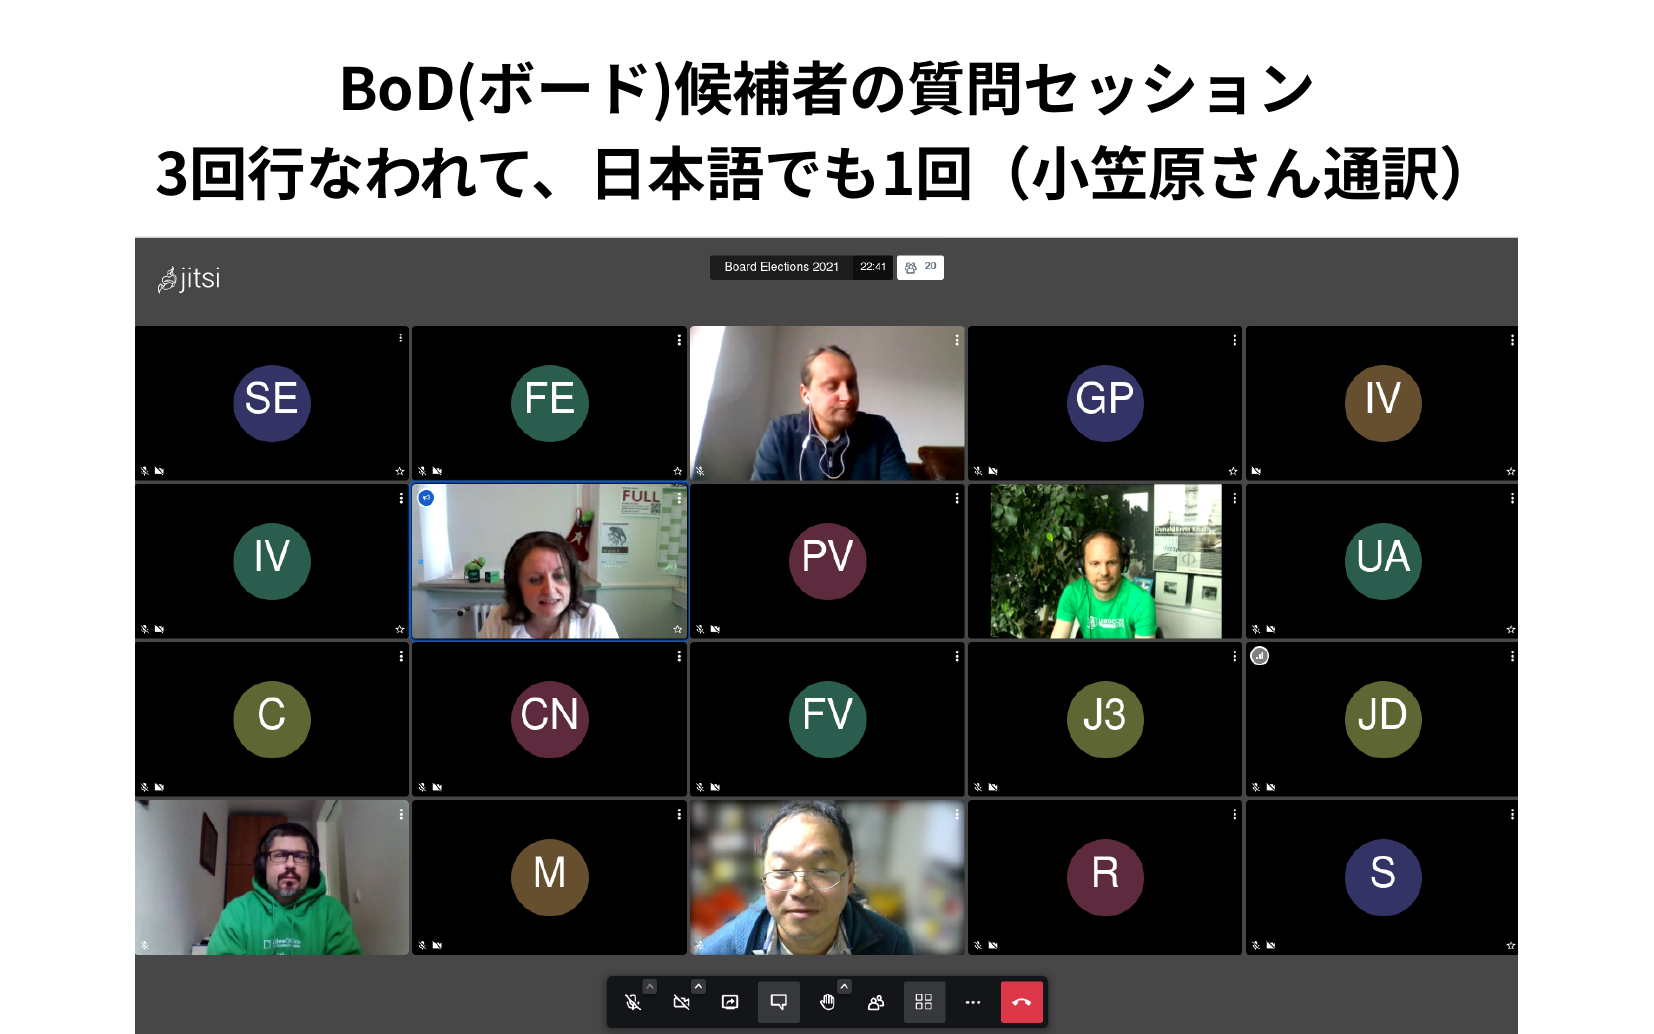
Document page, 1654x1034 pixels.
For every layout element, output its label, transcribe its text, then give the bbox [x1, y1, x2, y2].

title BoD(ボード)候補者の質問セッション 3回行なわれて、日本語でも1回（小笠原さん通訳） [82, 41, 1571, 214]
picture [135, 236, 1518, 1034]
